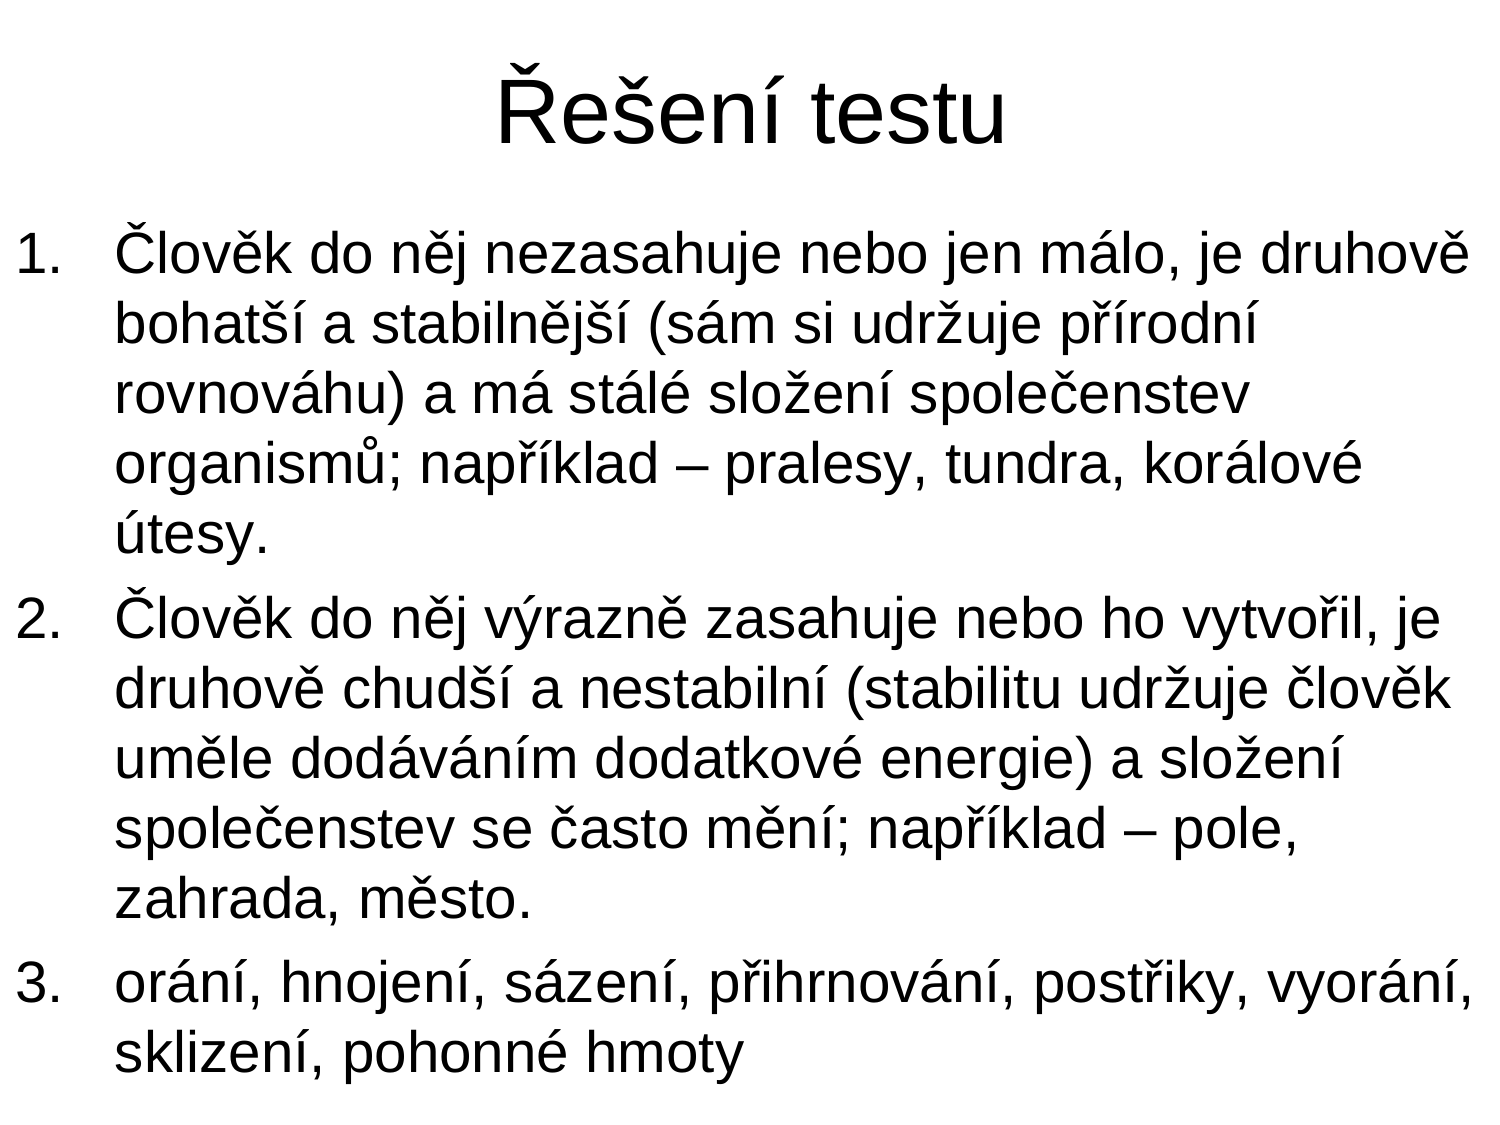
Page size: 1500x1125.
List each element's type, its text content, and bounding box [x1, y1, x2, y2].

list Člověk do něj nezasahuje nebo jen málo, je druhově bohatší a stabilnější (sám si udržuje přírodní rovnováhu) a má stálé složení společenstev organismů; například – pralesy, tundra, korálové útesy. Člověk do něj výrazně zasahuje nebo ho vytvořil, je druhově chudší a nestabilní (stabilitu udržuje člověk uměle dodáváním dodatkové energie) a složení společenstev se často mění; například – pole, zahrada, město. orání, hnojení, sázení, přihrnování, postřiky, vyorání, sklizení, pohonné hmoty [0, 207, 1500, 1125]
title Řešení testu [76, 31, 1427, 183]
